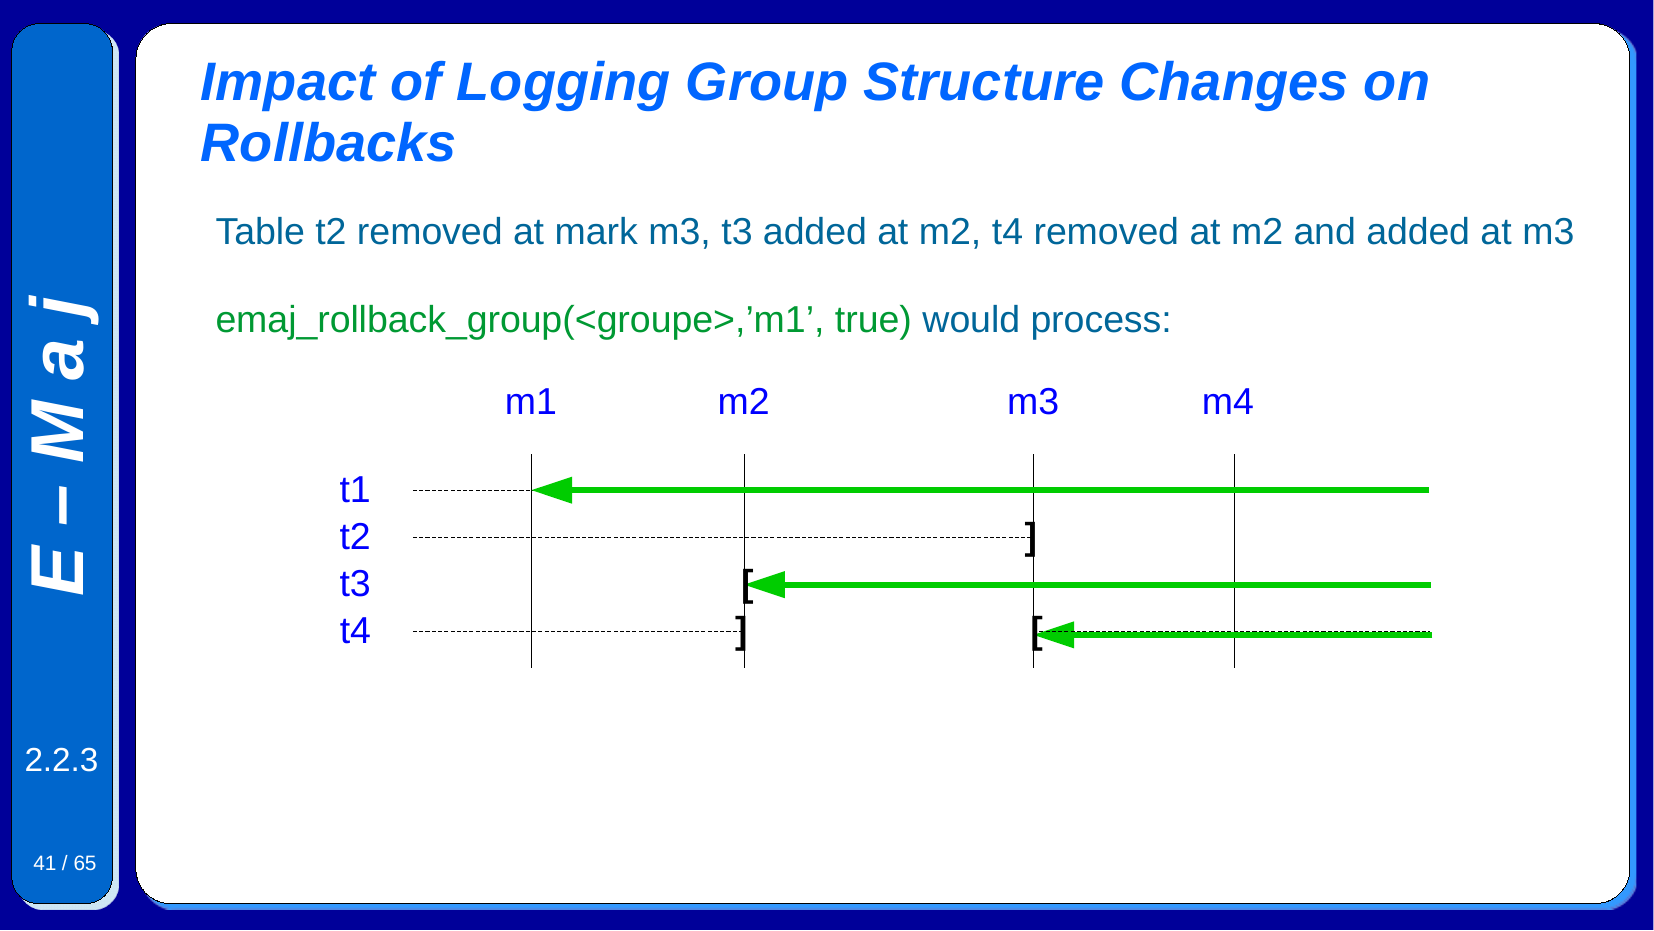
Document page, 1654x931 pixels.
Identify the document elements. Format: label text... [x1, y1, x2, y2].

text_box m1 [490, 373, 572, 430]
text_box ] [720, 602, 763, 660]
text_box m4 [1187, 373, 1269, 430]
text_box t4 [324, 602, 386, 660]
text_box [ [726, 555, 769, 612]
text_box m3 [992, 373, 1074, 430]
text_box m2 [702, 373, 785, 430]
text_box t3 [324, 555, 386, 602]
text_box emaj_rollback_group(<groupe>,’m1’, true) would process: [200, 291, 1190, 349]
text_box ] [1009, 507, 1053, 565]
title Impact of Logging Group Structure Changes on Rollbacks [200, 34, 1575, 191]
text_box t2 [324, 507, 386, 555]
text_box [ [1015, 602, 1058, 660]
text_box Table t2 removed at mark m3, t3 added at m2, t4 removed at m2 and added at m3 [200, 203, 1602, 260]
text_box t1 [324, 460, 386, 507]
